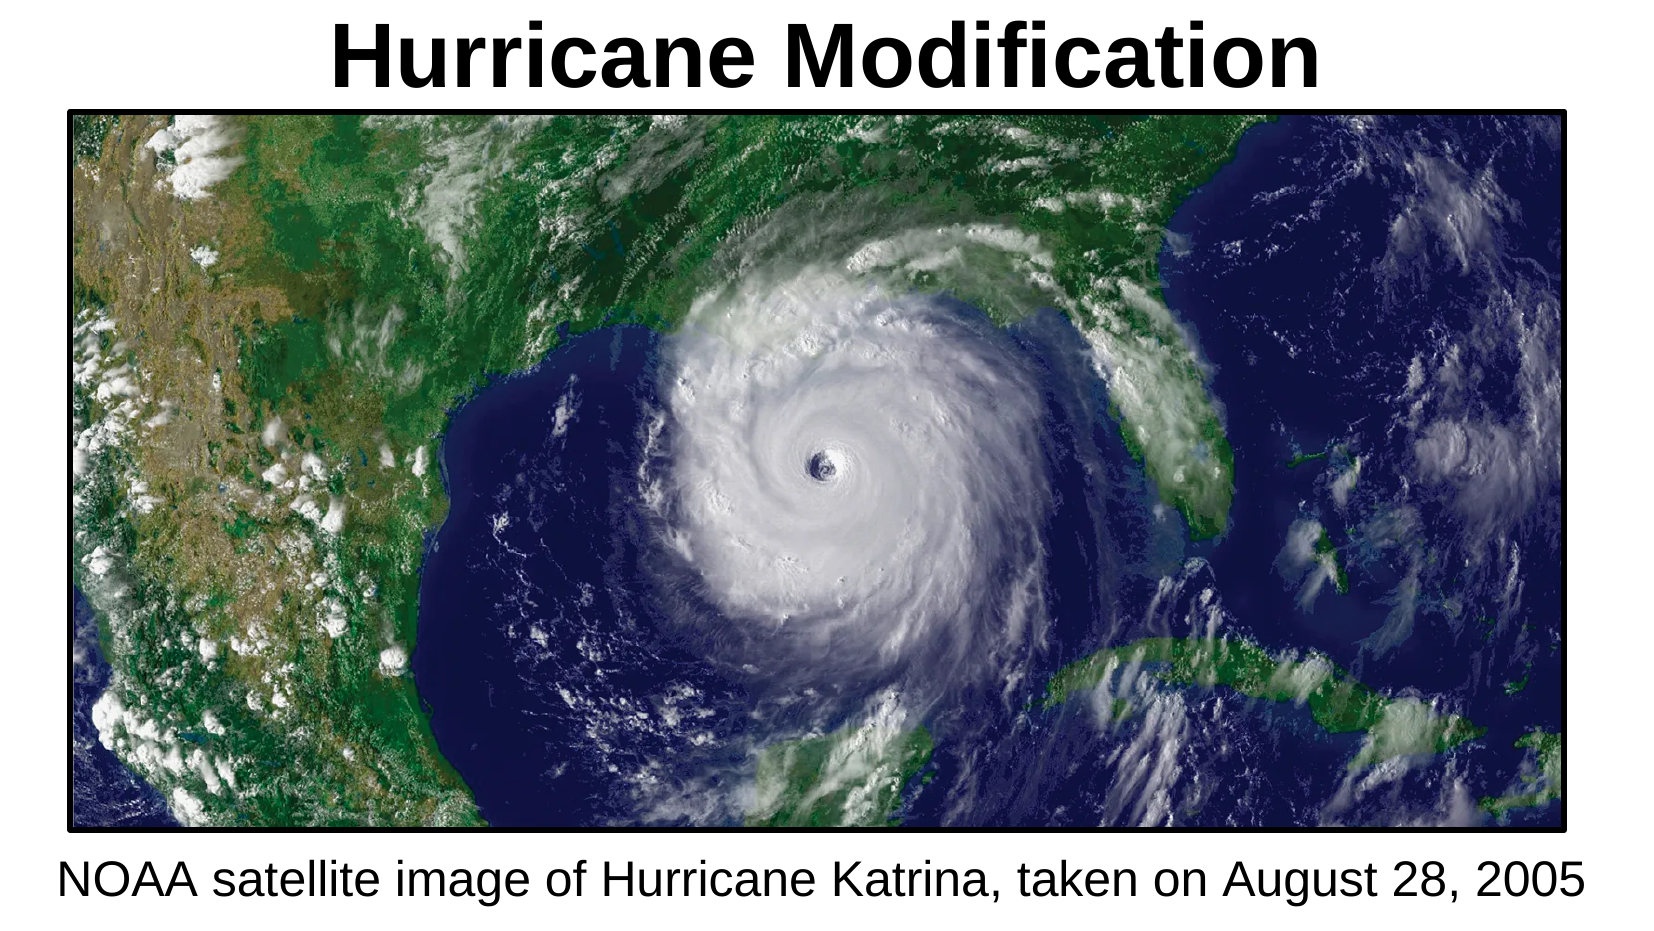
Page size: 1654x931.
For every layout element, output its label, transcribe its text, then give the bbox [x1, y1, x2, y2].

text_box NOAA satellite image of Hurricane Katrina, taken on August 28, 2005 [15, 845, 1629, 918]
title Hurricane Modification [0, 2, 1654, 113]
picture [73, 114, 1562, 828]
